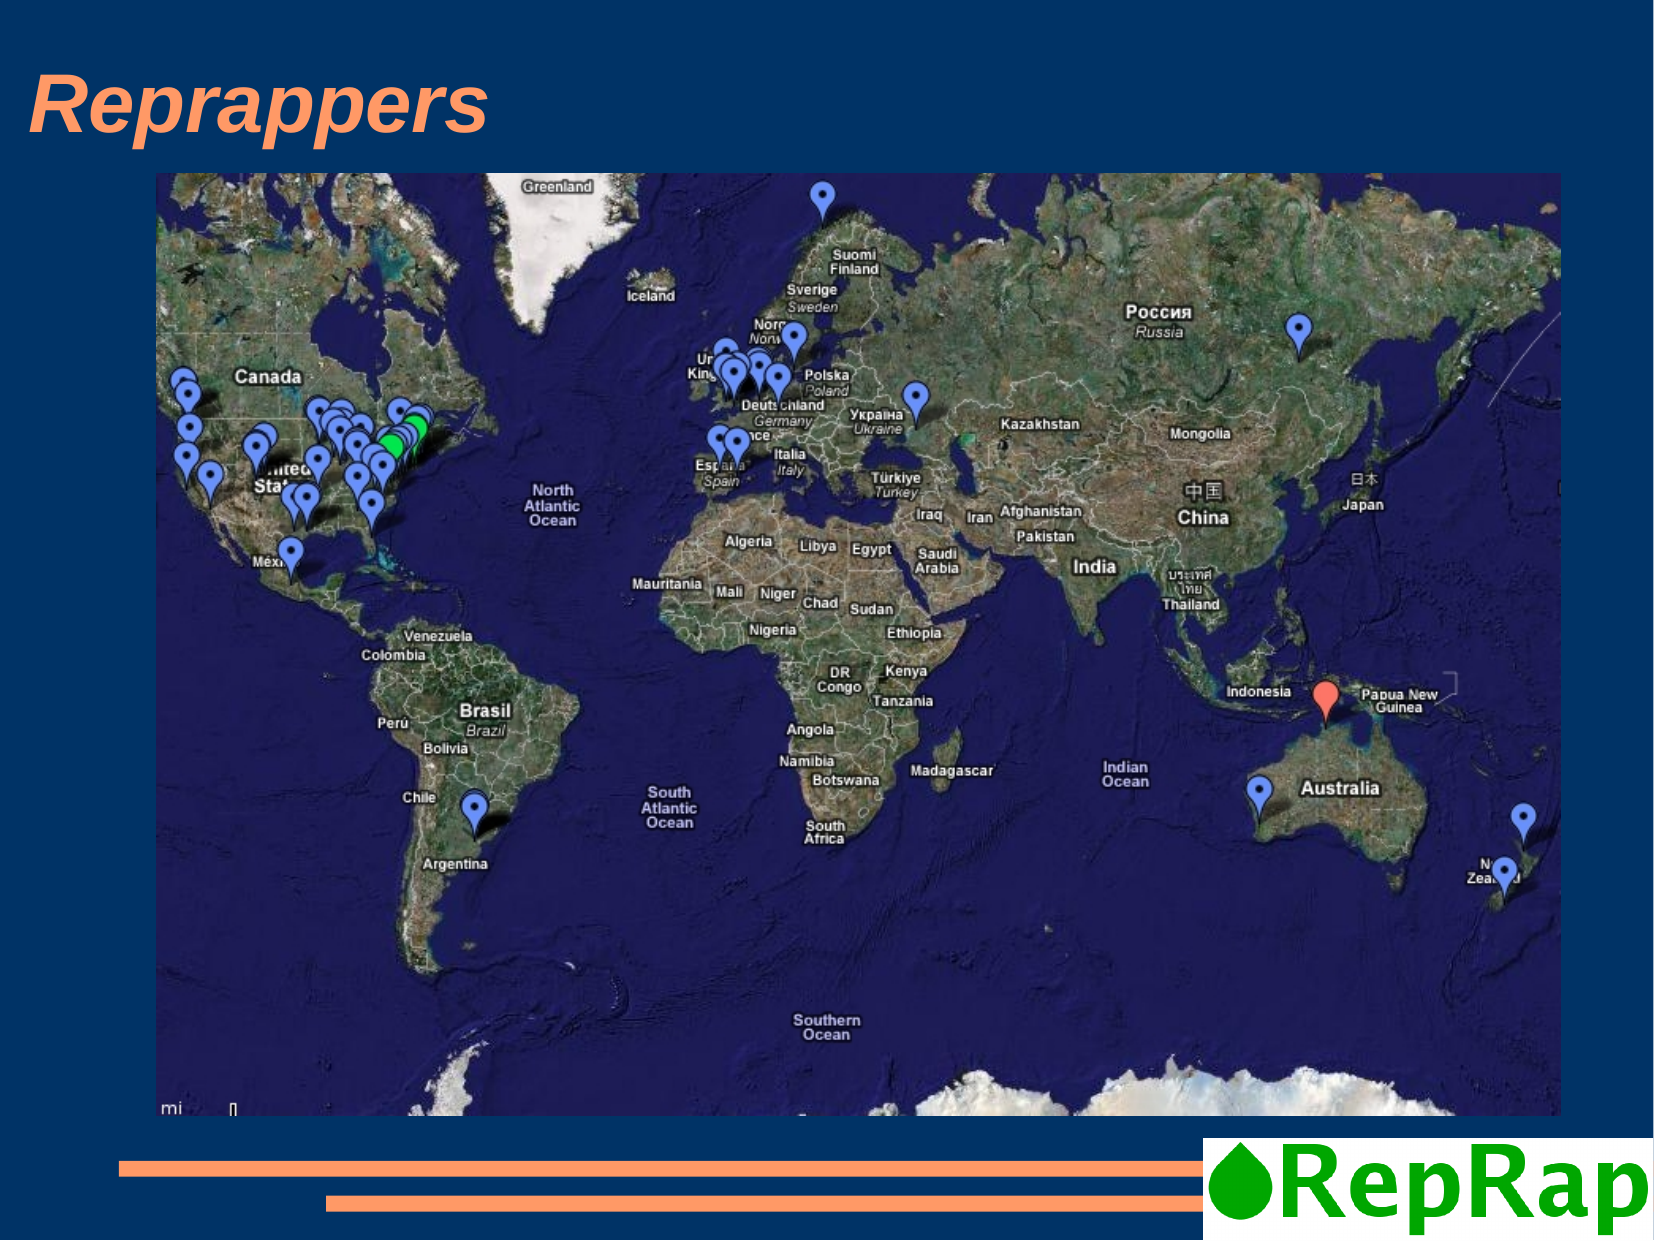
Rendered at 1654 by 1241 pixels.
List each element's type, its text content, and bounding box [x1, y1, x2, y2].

picture [156, 173, 1561, 1116]
title Reprappers [28, 0, 1523, 208]
picture [1203, 1138, 1654, 1241]
